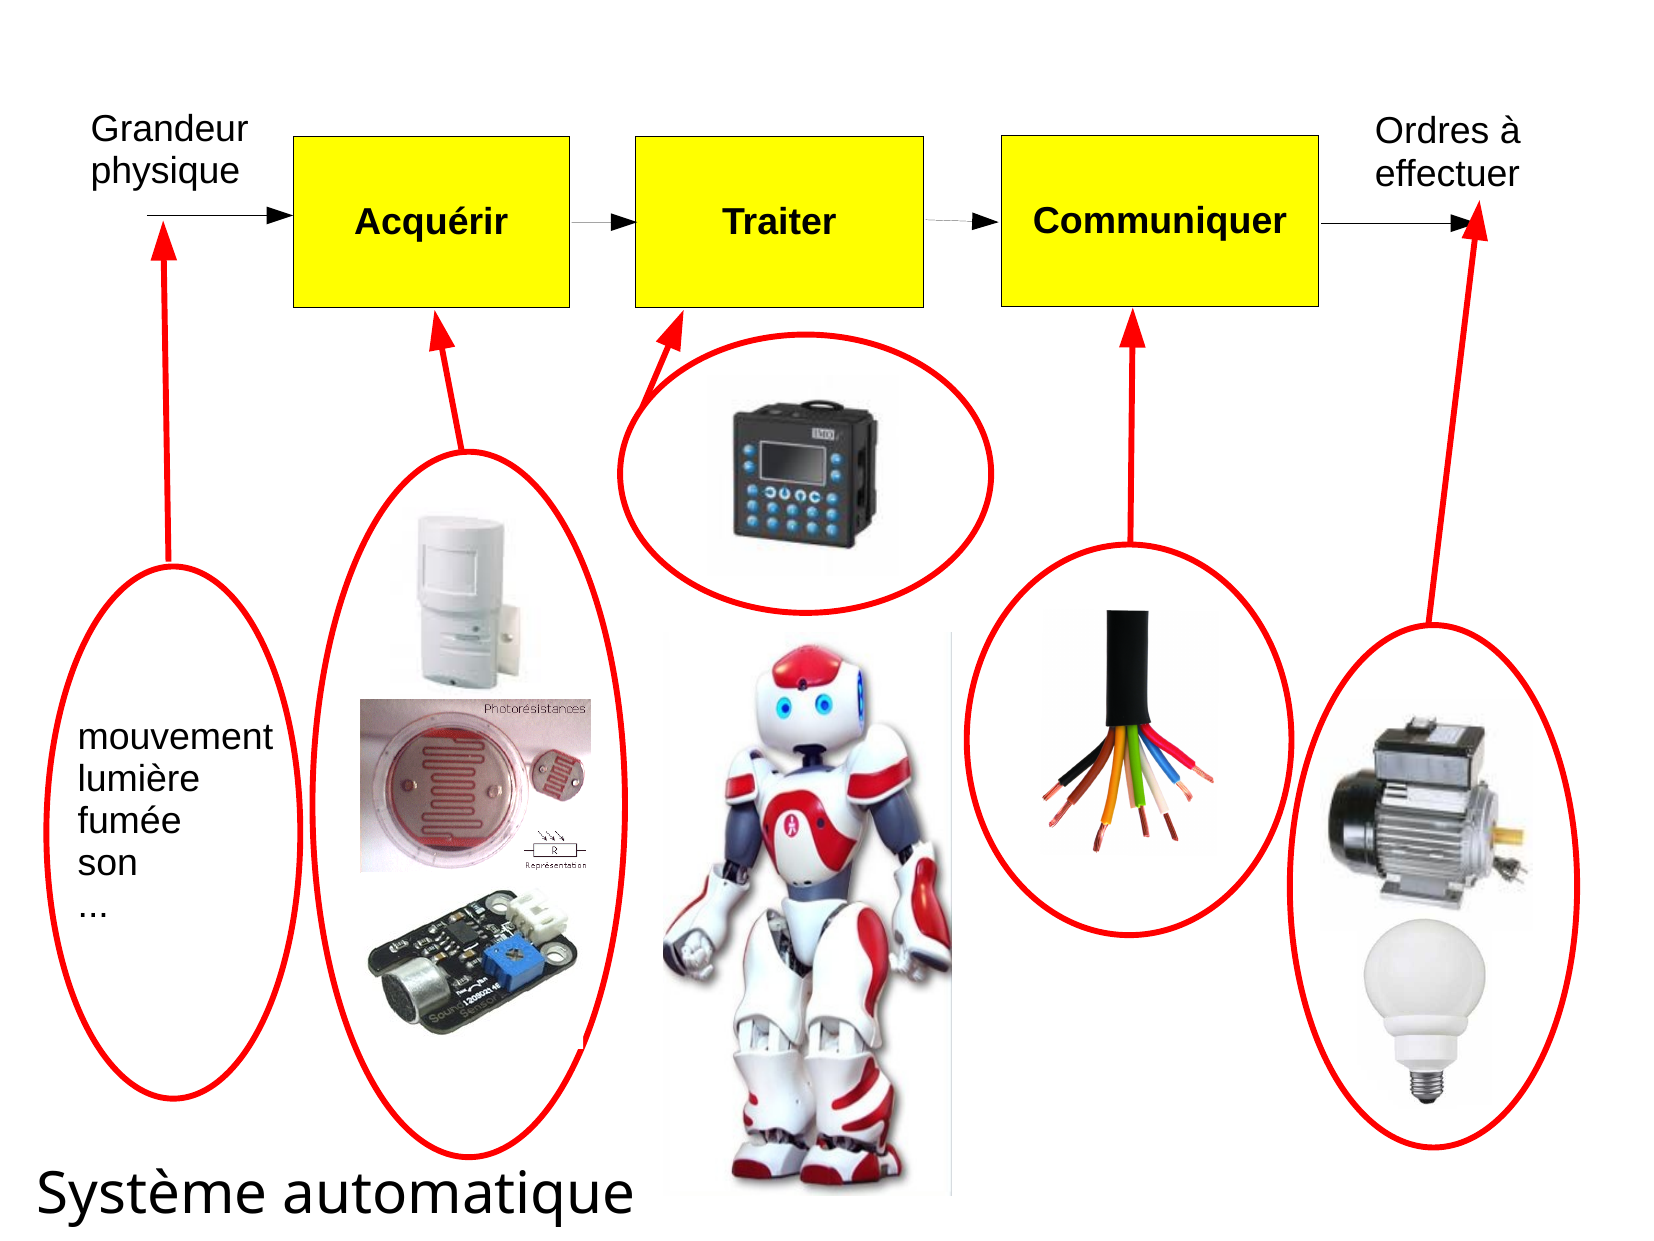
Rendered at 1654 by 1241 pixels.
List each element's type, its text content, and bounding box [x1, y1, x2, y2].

text_box Grandeur physique [75, 100, 272, 200]
text_box Ordres à effectuer [1360, 102, 1551, 223]
picture [1320, 699, 1533, 1109]
picture [1040, 609, 1219, 856]
text_box mouvement lumière fumée son ... [62, 707, 290, 979]
picture [1320, 699, 1329, 716]
text_box Communiquer [1001, 135, 1319, 307]
picture [663, 632, 952, 1196]
text_box Système automatique [21, 1143, 818, 1232]
text_box Acquérir [293, 136, 570, 308]
text_box Traiter [635, 136, 924, 308]
picture [707, 375, 899, 576]
picture [360, 507, 591, 1049]
